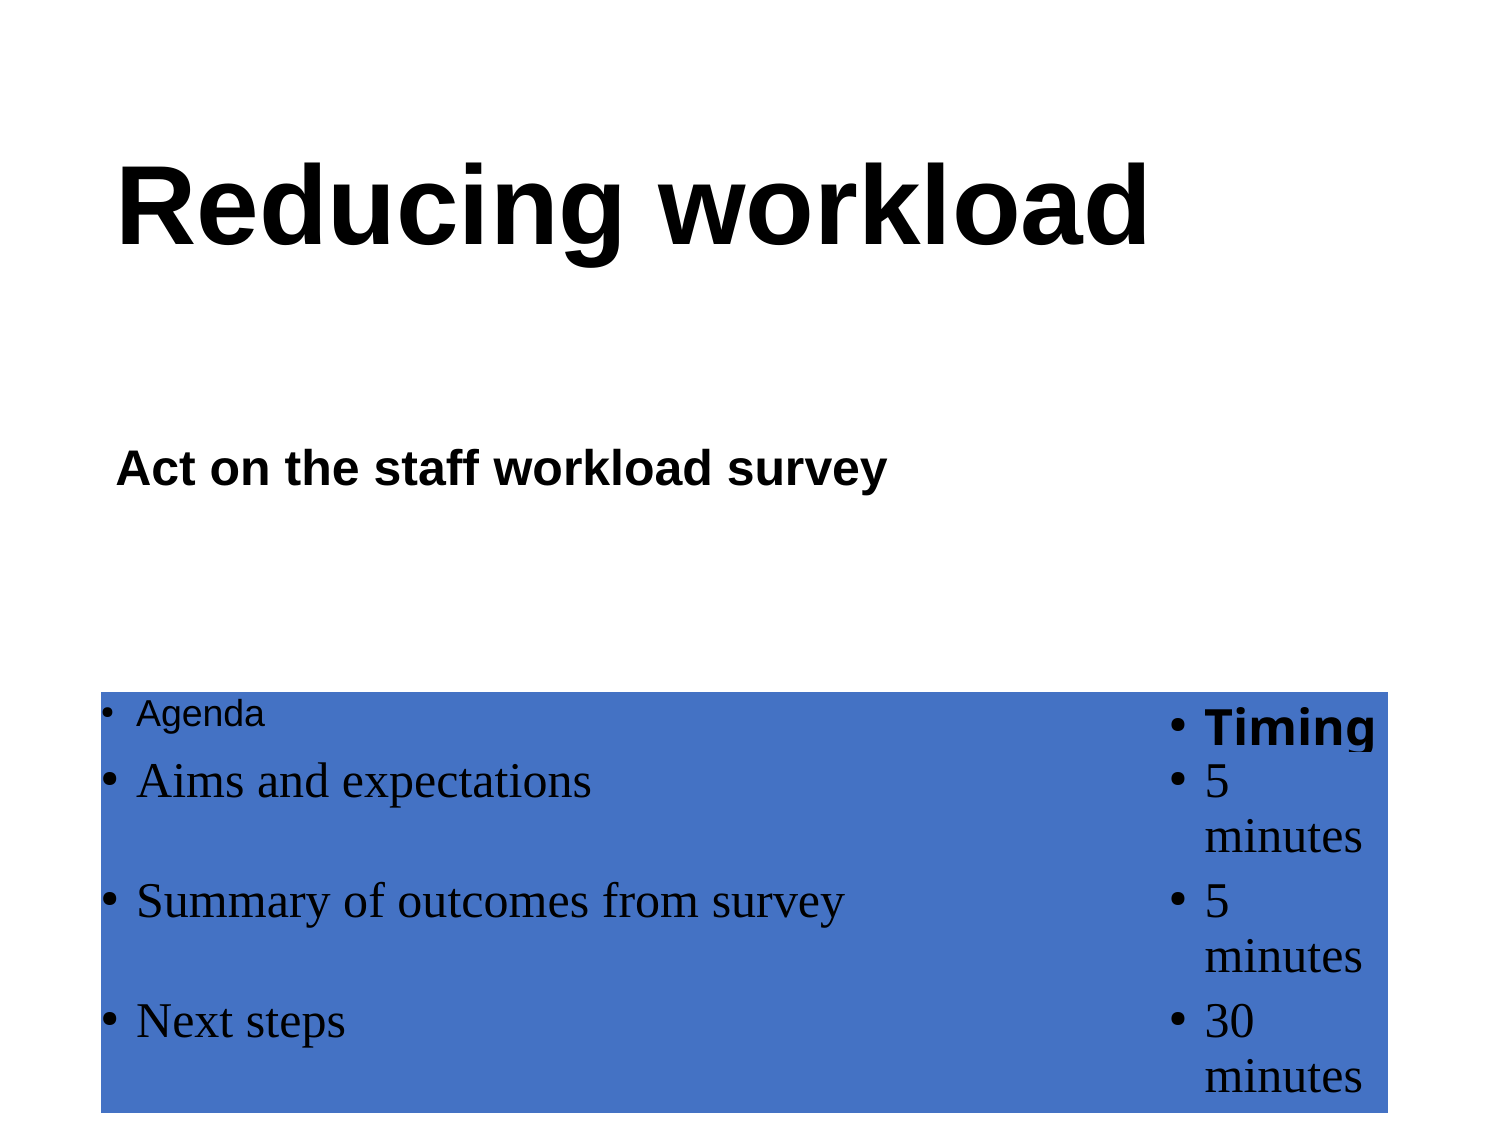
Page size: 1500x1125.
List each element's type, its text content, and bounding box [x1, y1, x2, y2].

table_cell 30 minutes [1169, 993, 1388, 1113]
table_cell 5 minutes [1169, 873, 1388, 993]
table_header Agenda [101, 692, 1169, 752]
table_cell Aims and expectations [101, 752, 1169, 873]
table_cell Next steps [101, 993, 1169, 1113]
table_header Timing [1355, 723, 1366, 740]
table_cell 5 minutes [1169, 752, 1388, 873]
table_cell Summary of outcomes from survey [101, 873, 1169, 993]
table_header Timing [1169, 692, 1388, 752]
title Reducing workload [100, 95, 1376, 304]
text_box Act on the staff workload survey [100, 427, 1376, 504]
